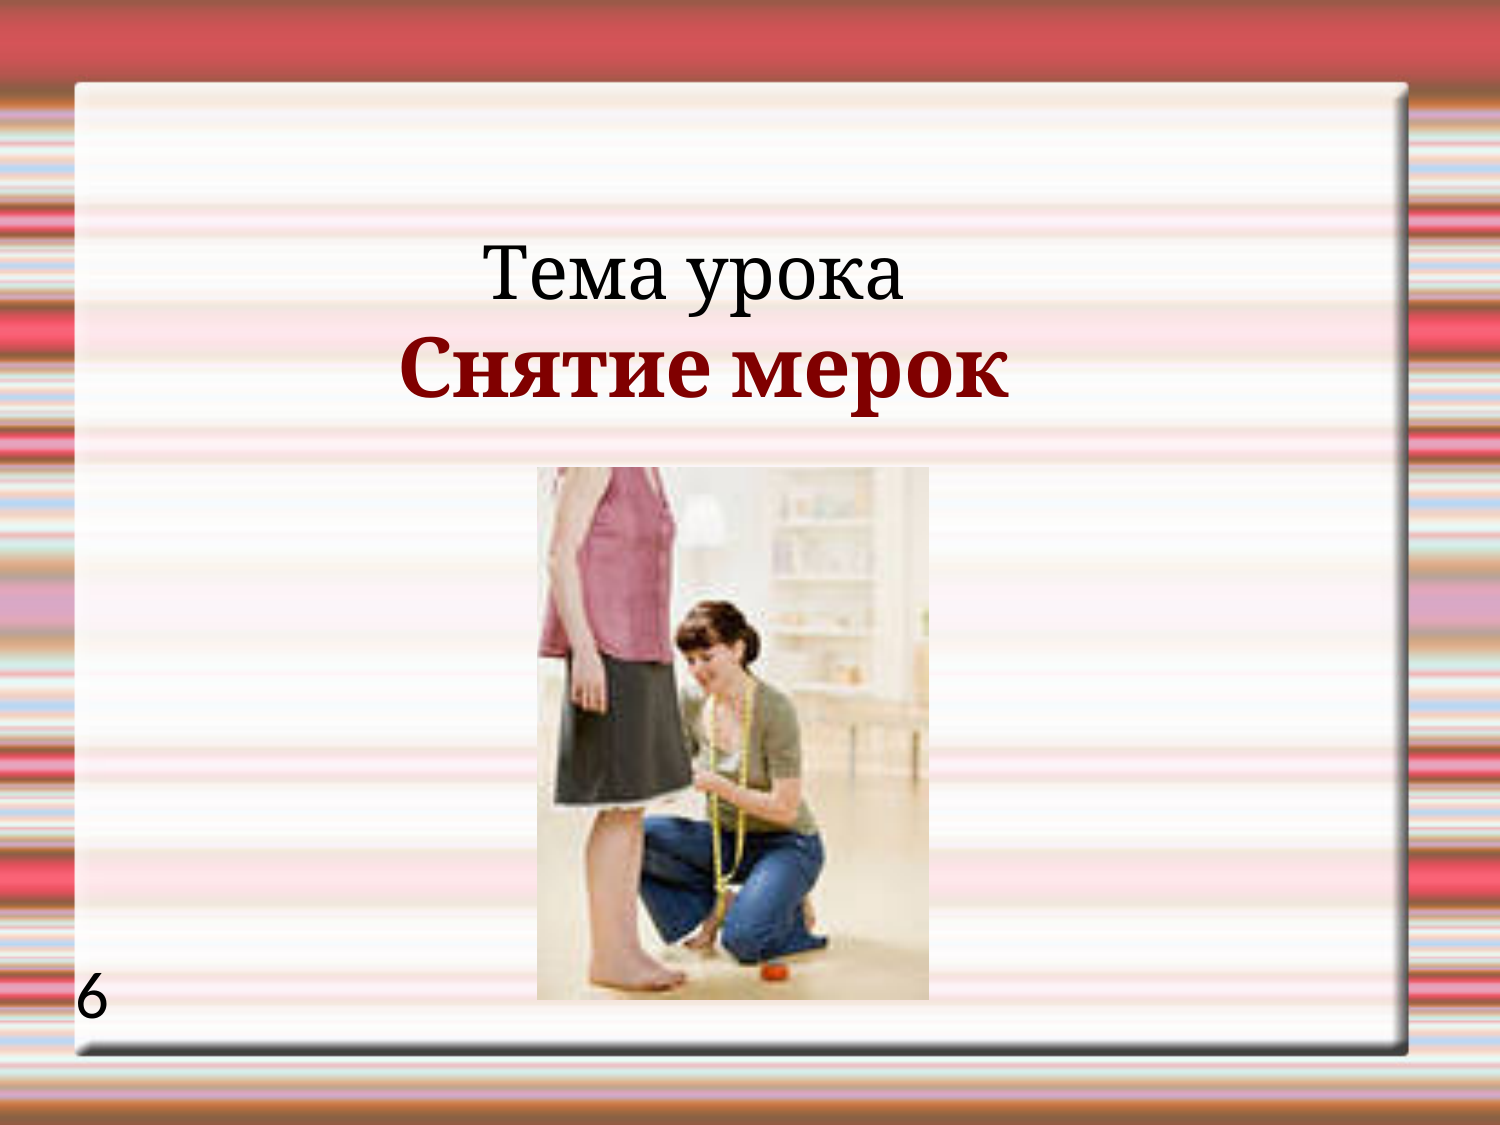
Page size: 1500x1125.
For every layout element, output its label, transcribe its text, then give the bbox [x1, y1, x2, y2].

picture [537, 468, 929, 1000]
text_box 6 [46, 960, 139, 1043]
title Тема урока Снятие мерок [29, 29, 1378, 760]
